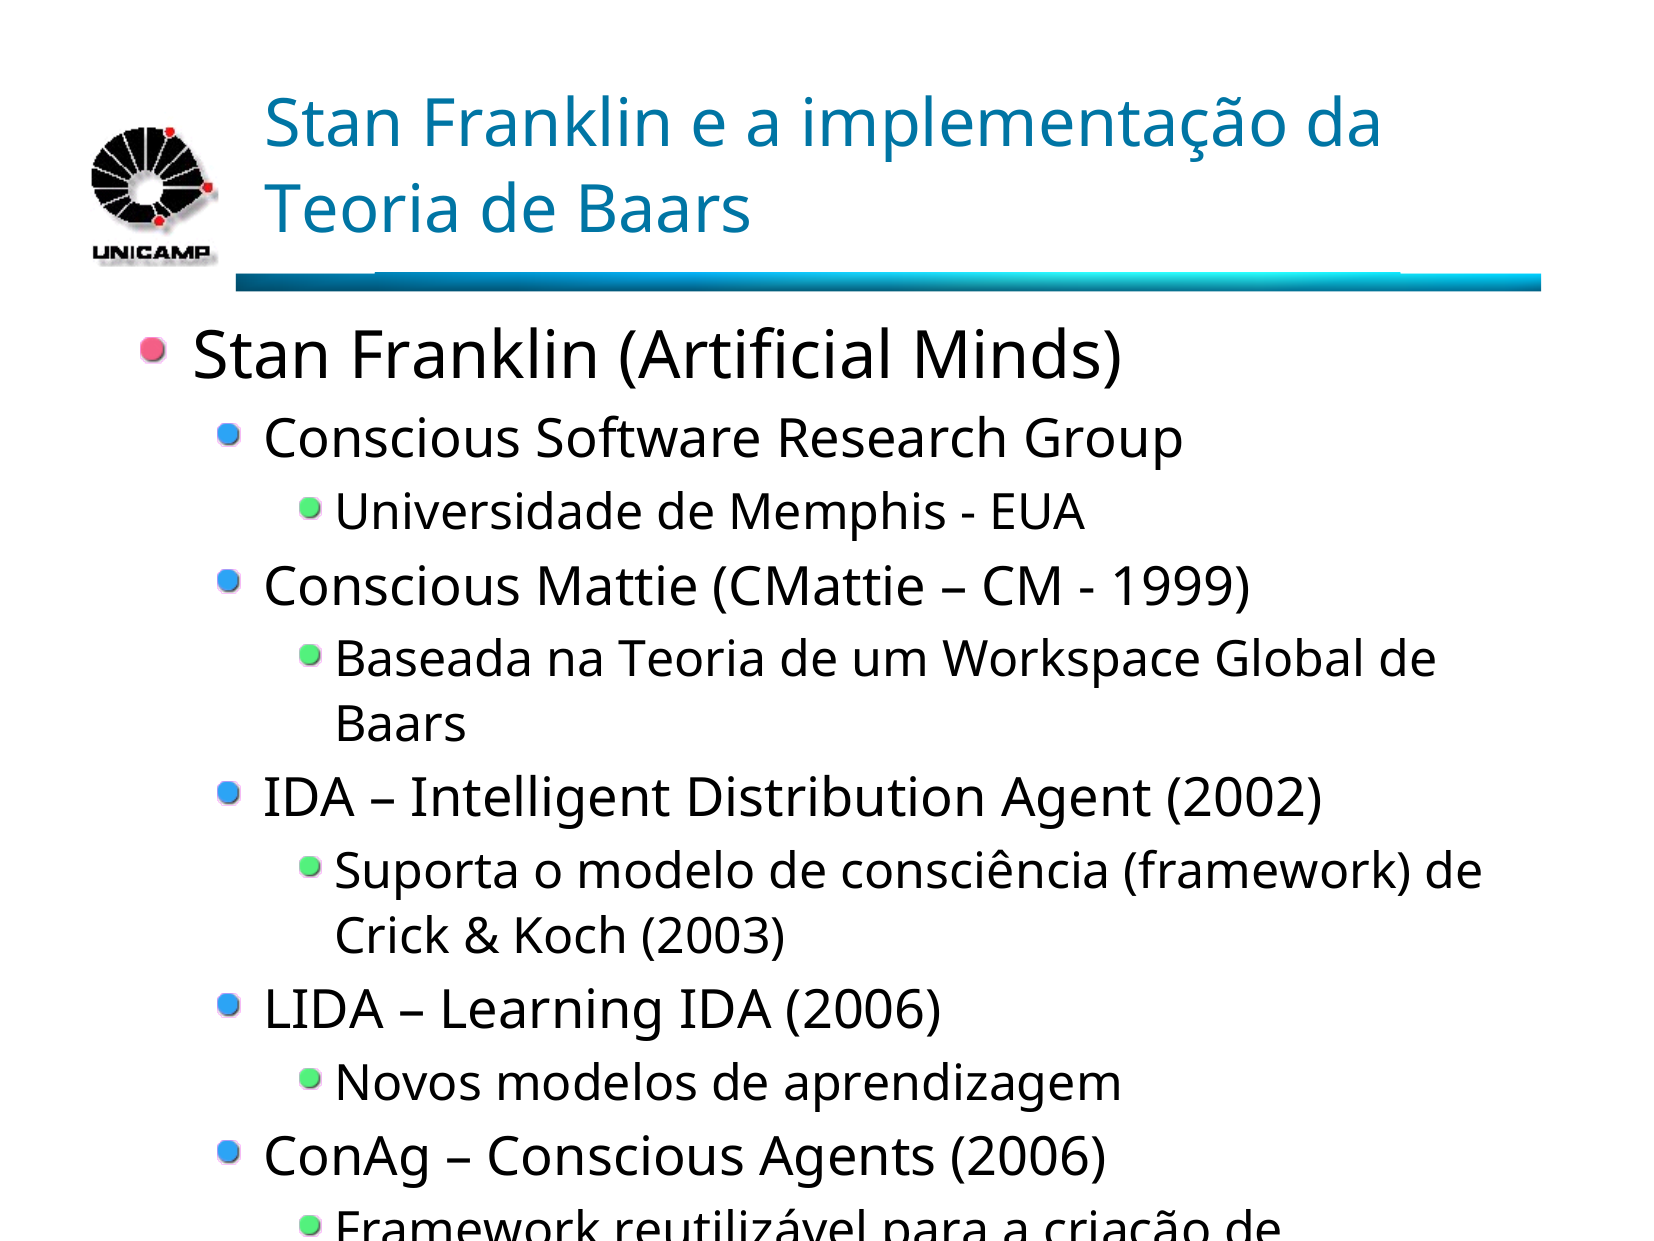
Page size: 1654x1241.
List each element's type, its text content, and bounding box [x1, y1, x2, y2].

list Stan Franklin (Artificial Minds) Conscious Software Research Group Universidade de Memphis - EUA Conscious Mattie (CMattie – CM - 1999) Baseada na Teoria de um Workspace Global de Baars IDA – Intelligent Distribution Agent (2002) Suporta o modelo de consciência (framework) de Crick & Koch (2003) LIDA – Learning IDA (2006) Novos modelos de aprendizagem ConAg – Conscious Agents (2006) Framework reutilizável para a criação de arquiteturas cognitivas conscientes [121, 309, 1534, 1182]
picture [298, 1214, 323, 1238]
picture [125, 272, 1654, 295]
title Stan Franklin e a implementação da Teoria de Baars [264, 42, 1534, 250]
